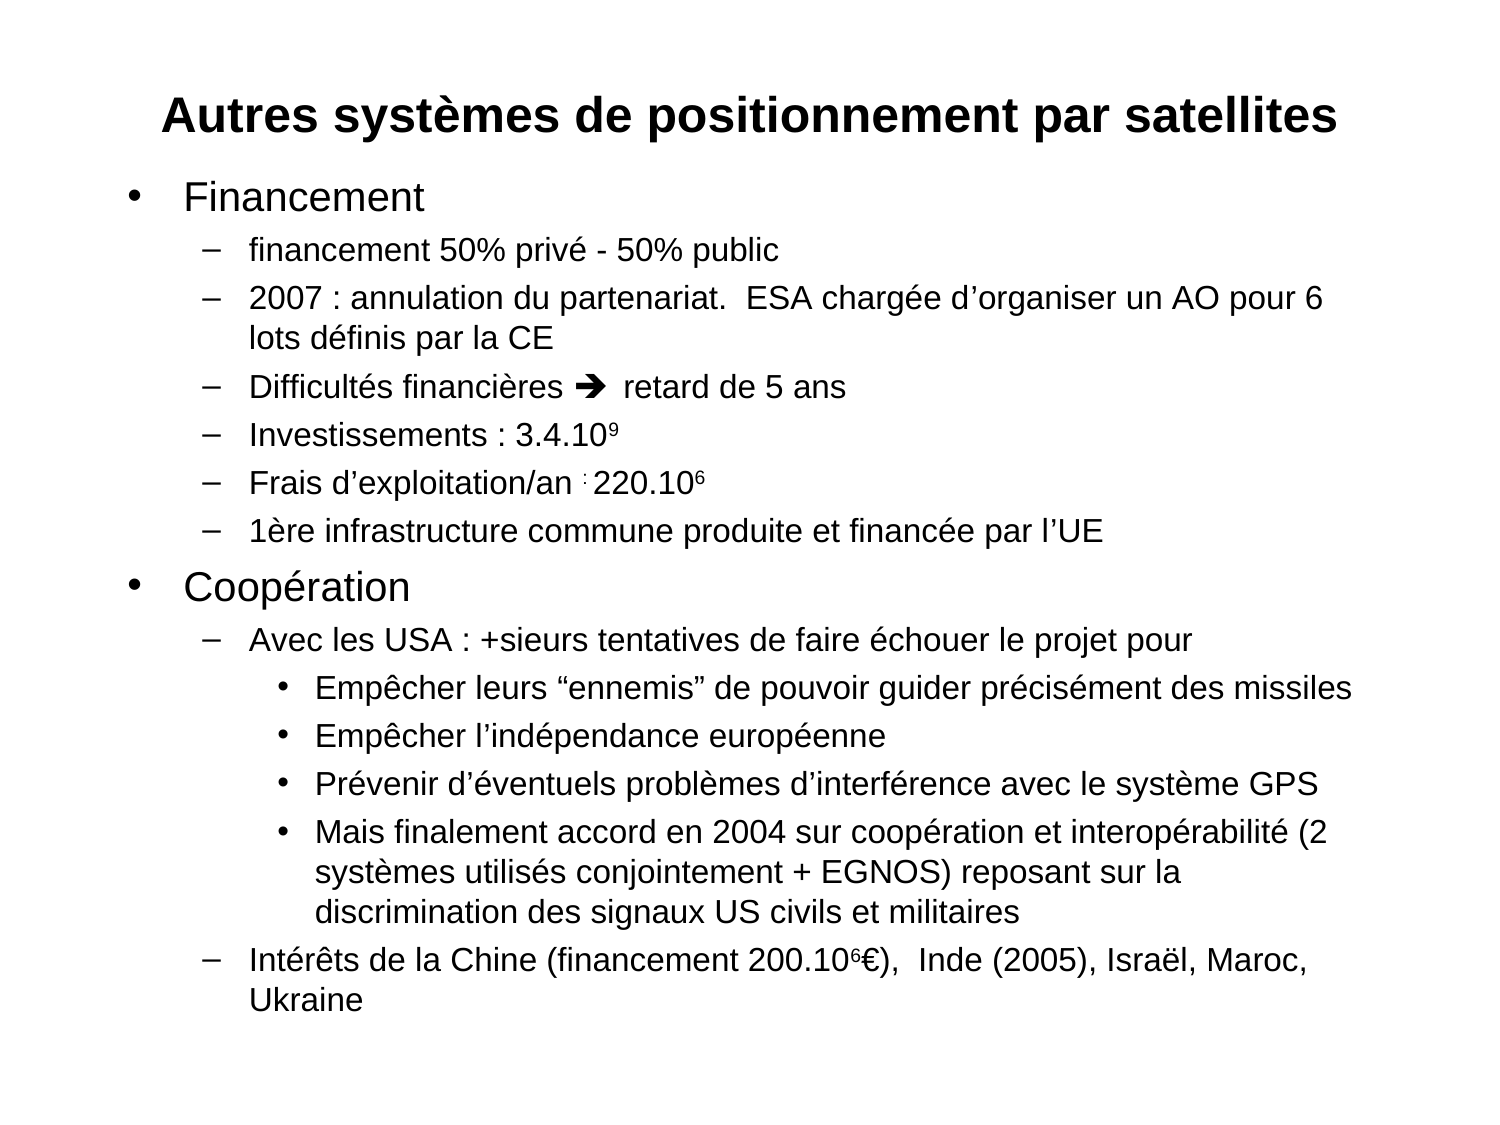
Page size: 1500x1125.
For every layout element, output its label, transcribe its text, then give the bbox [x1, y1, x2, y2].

title Autres systèmes de positionnement par satellites [112, 68, 1388, 156]
list Financement financement 50% privé - 50% public 2007 : annulation du partenariat. ESA chargée d’organiser un AO pour 6 lots définis par la CE Difficultés financières retard de 5 ans Investissements : 3.4.109 Frais d’exploitation/an : 220.106 1ère infrastructure commune produite et financée par l’UE Coopération Avec les USA : +sieurs tentatives de faire échouer le projet pour Empêcher leurs “ennemis” de pouvoir guider précisément des missiles Empêcher l’indépendance européenne Prévenir d’éventuels problèmes d’interférence avec le système GPS Mais finalement accord en 2004 sur coopération et interopérabilité (2 systèmes utilisés conjointement + EGNOS) reposant sur la discrimination des signaux US civils et militaires Intérêts de la Chine (financement 200.106€), Inde (2005), Israël, Maroc, Ukraine [112, 162, 1388, 1076]
